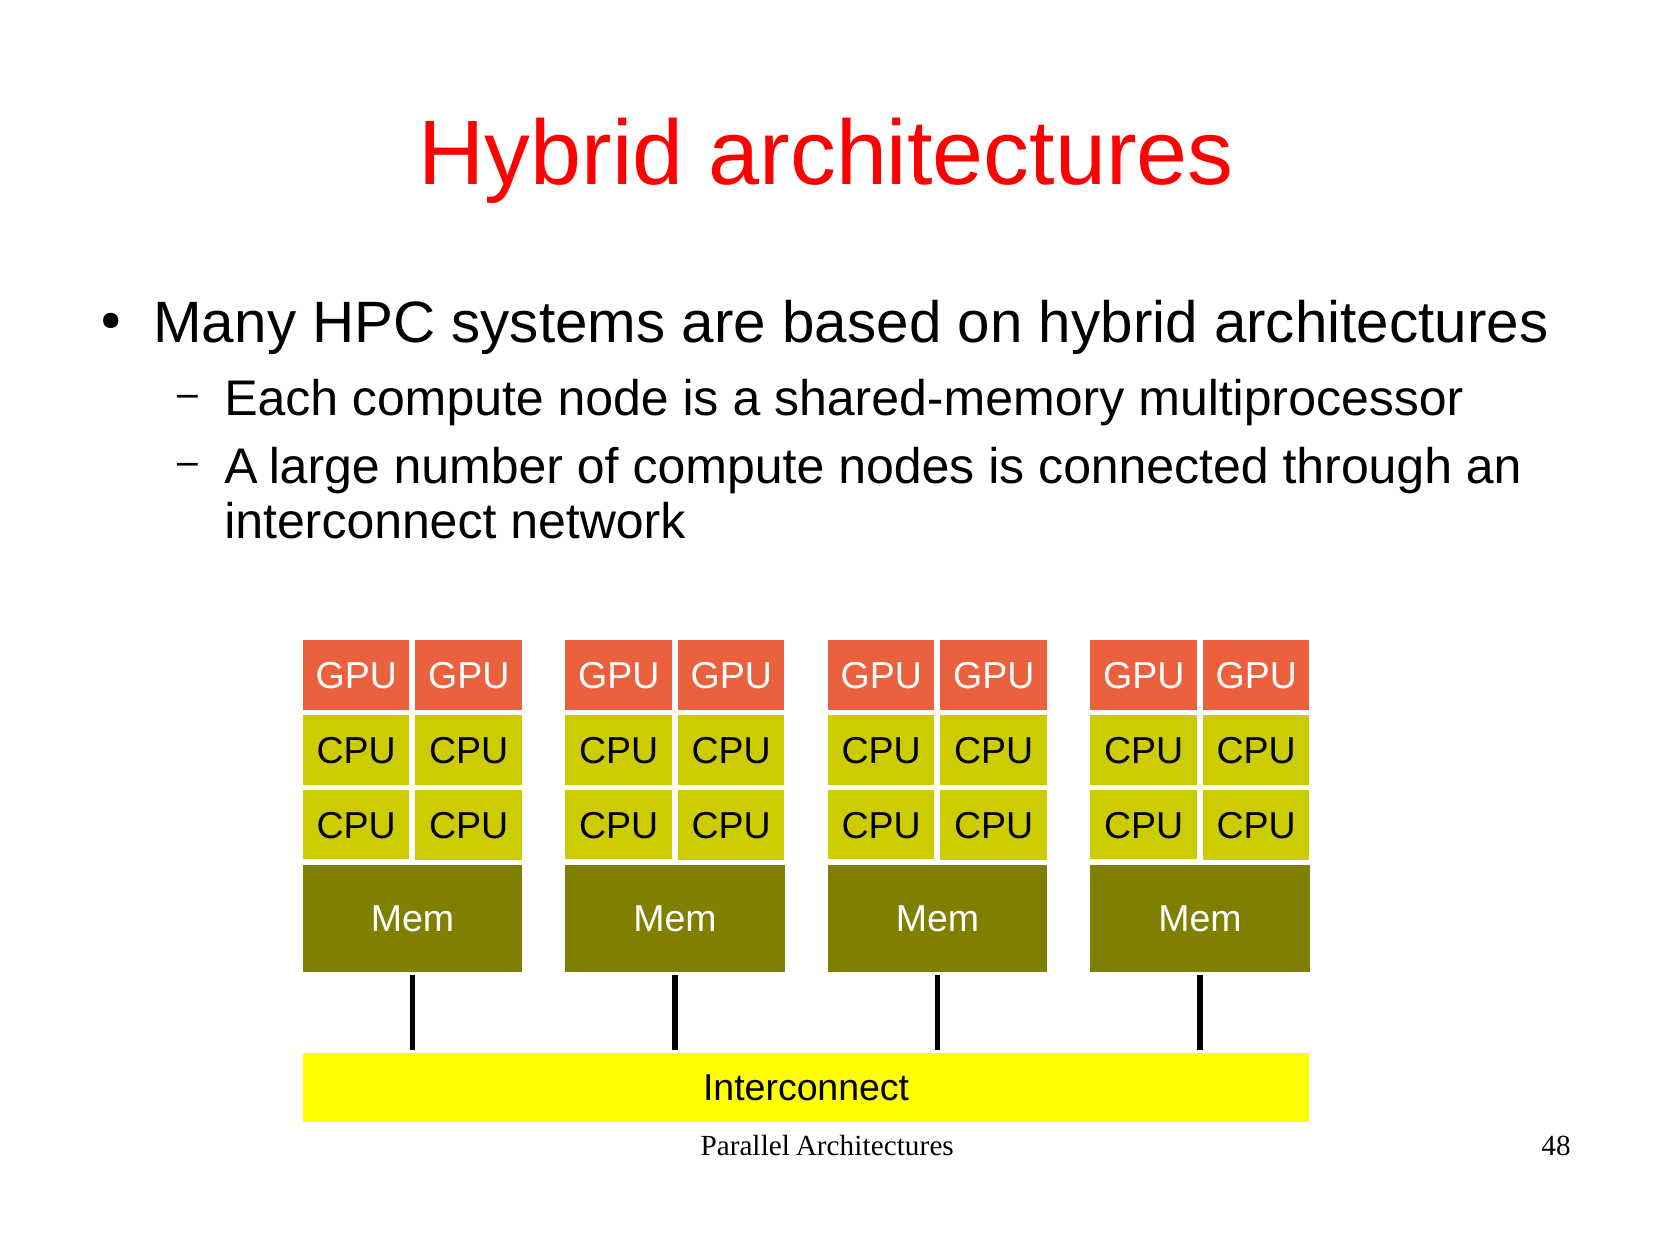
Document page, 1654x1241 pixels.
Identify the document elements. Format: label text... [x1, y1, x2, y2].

text_box GPU [937, 637, 1050, 713]
text_box GPU [674, 637, 788, 713]
text_box CPU [824, 788, 937, 863]
text_box Mem [1087, 862, 1313, 975]
text_box GPU [412, 637, 525, 713]
text_box GPU [1087, 637, 1199, 713]
text_box CPU [412, 713, 525, 788]
text_box Mem [562, 862, 788, 975]
text_box CPU [674, 713, 788, 788]
text_box CPU [937, 713, 1050, 788]
text_box CPU [674, 788, 788, 863]
text_box CPU [412, 788, 525, 863]
title Hybrid architectures [82, 49, 1571, 257]
text_box CPU [299, 788, 412, 863]
text_box CPU [937, 788, 1050, 863]
text_box CPU [1087, 788, 1199, 862]
text_box GPU [1199, 637, 1313, 713]
text_box CPU [562, 713, 674, 788]
text_box Mem [825, 862, 1051, 975]
text_box Mem [300, 862, 526, 975]
text_box CPU [1199, 788, 1313, 863]
text_box CPU [1199, 713, 1313, 788]
text_box CPU [824, 713, 937, 788]
text_box GPU [824, 637, 937, 713]
text_box CPU [299, 713, 412, 788]
text_box GPU [562, 637, 674, 713]
text_box CPU [1087, 713, 1199, 788]
text_box CPU [562, 788, 674, 862]
text_box Interconnect [299, 1050, 1313, 1126]
text_box GPU [299, 637, 412, 713]
list Many HPC systems are based on hybrid architectures Each compute node is a shared-memory multiprocessor A large number of compute nodes is connected through an interconnect network [82, 290, 1571, 1109]
